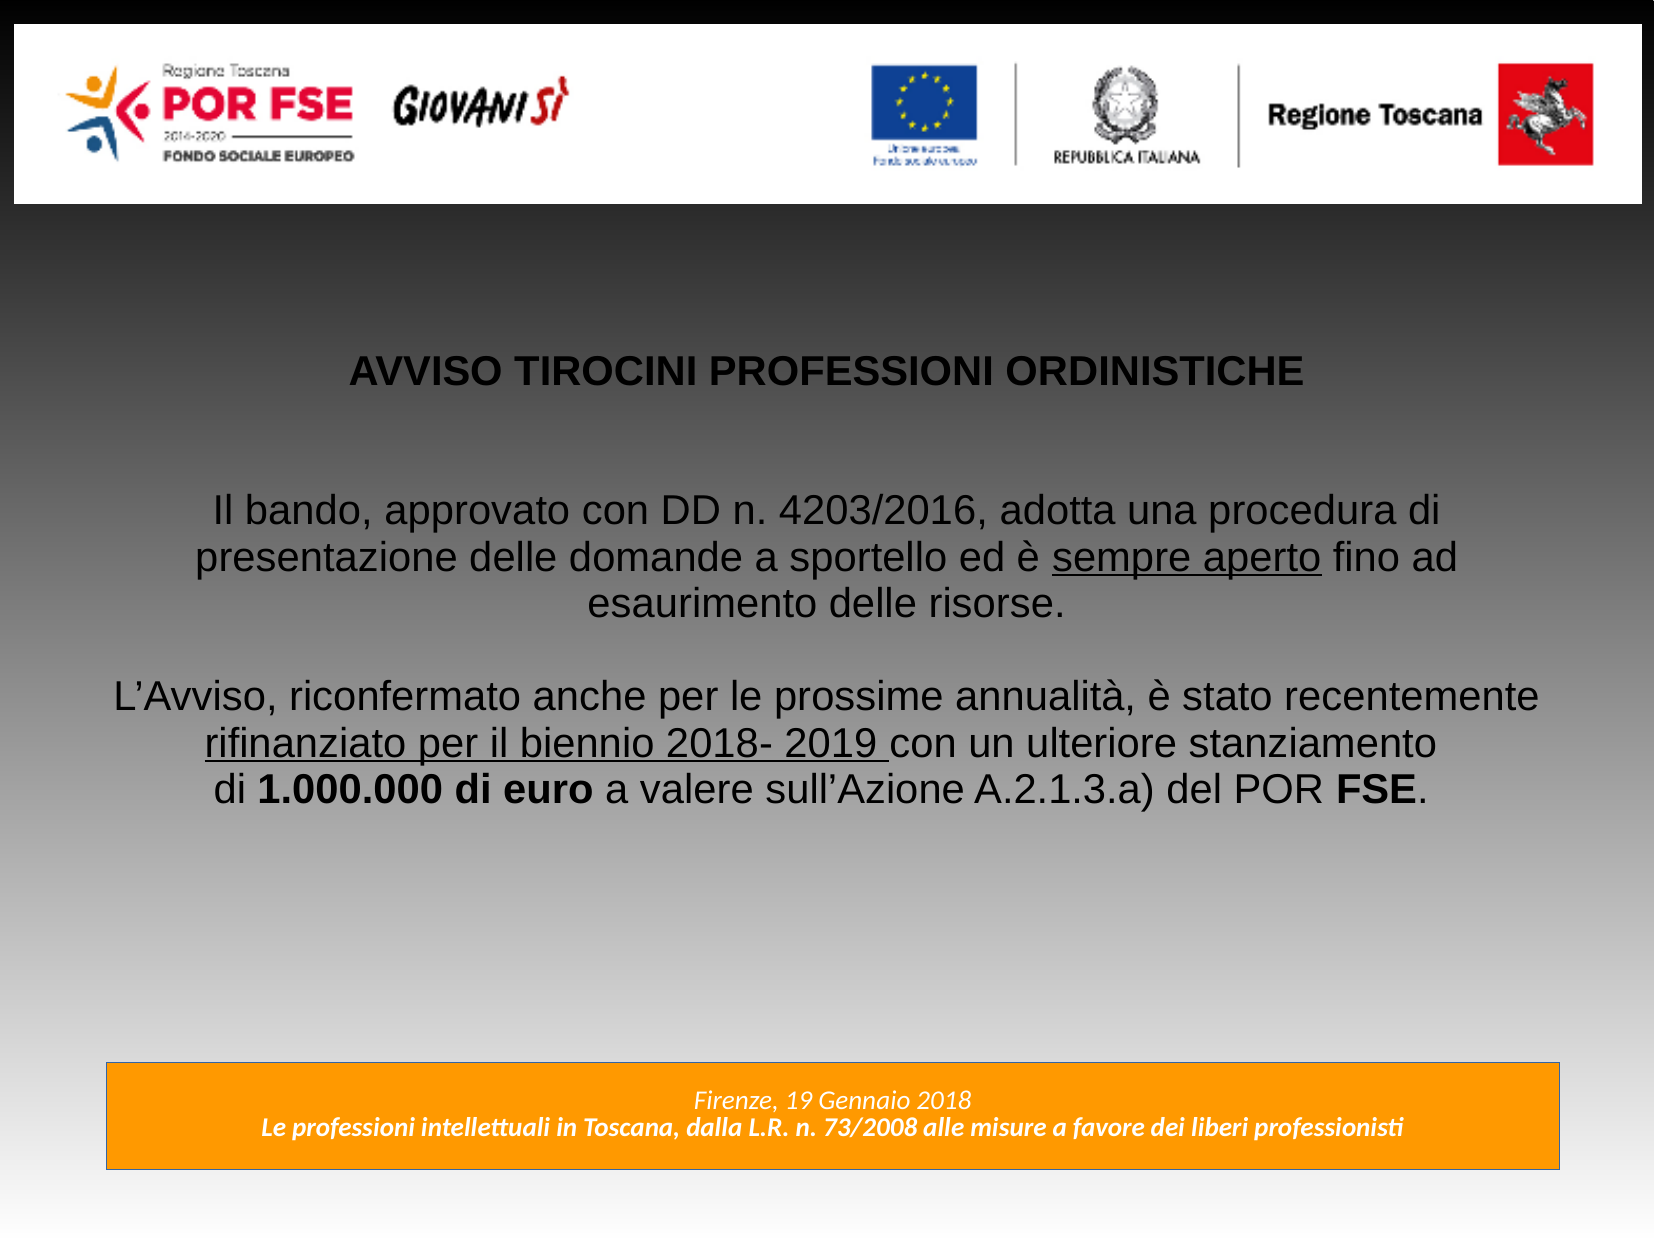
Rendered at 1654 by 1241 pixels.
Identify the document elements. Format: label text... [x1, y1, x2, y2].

subtitle AVVISO TIROCINI PROFESSIONI ORDINISTICHE Il bando, approvato con DD n. 4203/2016, adotta una procedura di presentazione delle domande a sportello ed è sempre aperto fino ad esaurimento delle risorse. L’Avviso, riconfermato anche per le prossime annualità, è stato recentemente rifinanziato per il biennio 2018- 2019 con un ulteriore stanziamento di 1.000.000 di euro a valere sull’Azione A.2.1.3.a) del POR FSE. [82, 290, 1571, 1010]
text_box Firenze, 19 Gennaio 2018 Le professioni intellettuali in Toscana, dalla L.R. n. 73/2008 alle misure a favore dei liberi professionisti [106, 1062, 1560, 1170]
picture [14, 24, 1642, 204]
